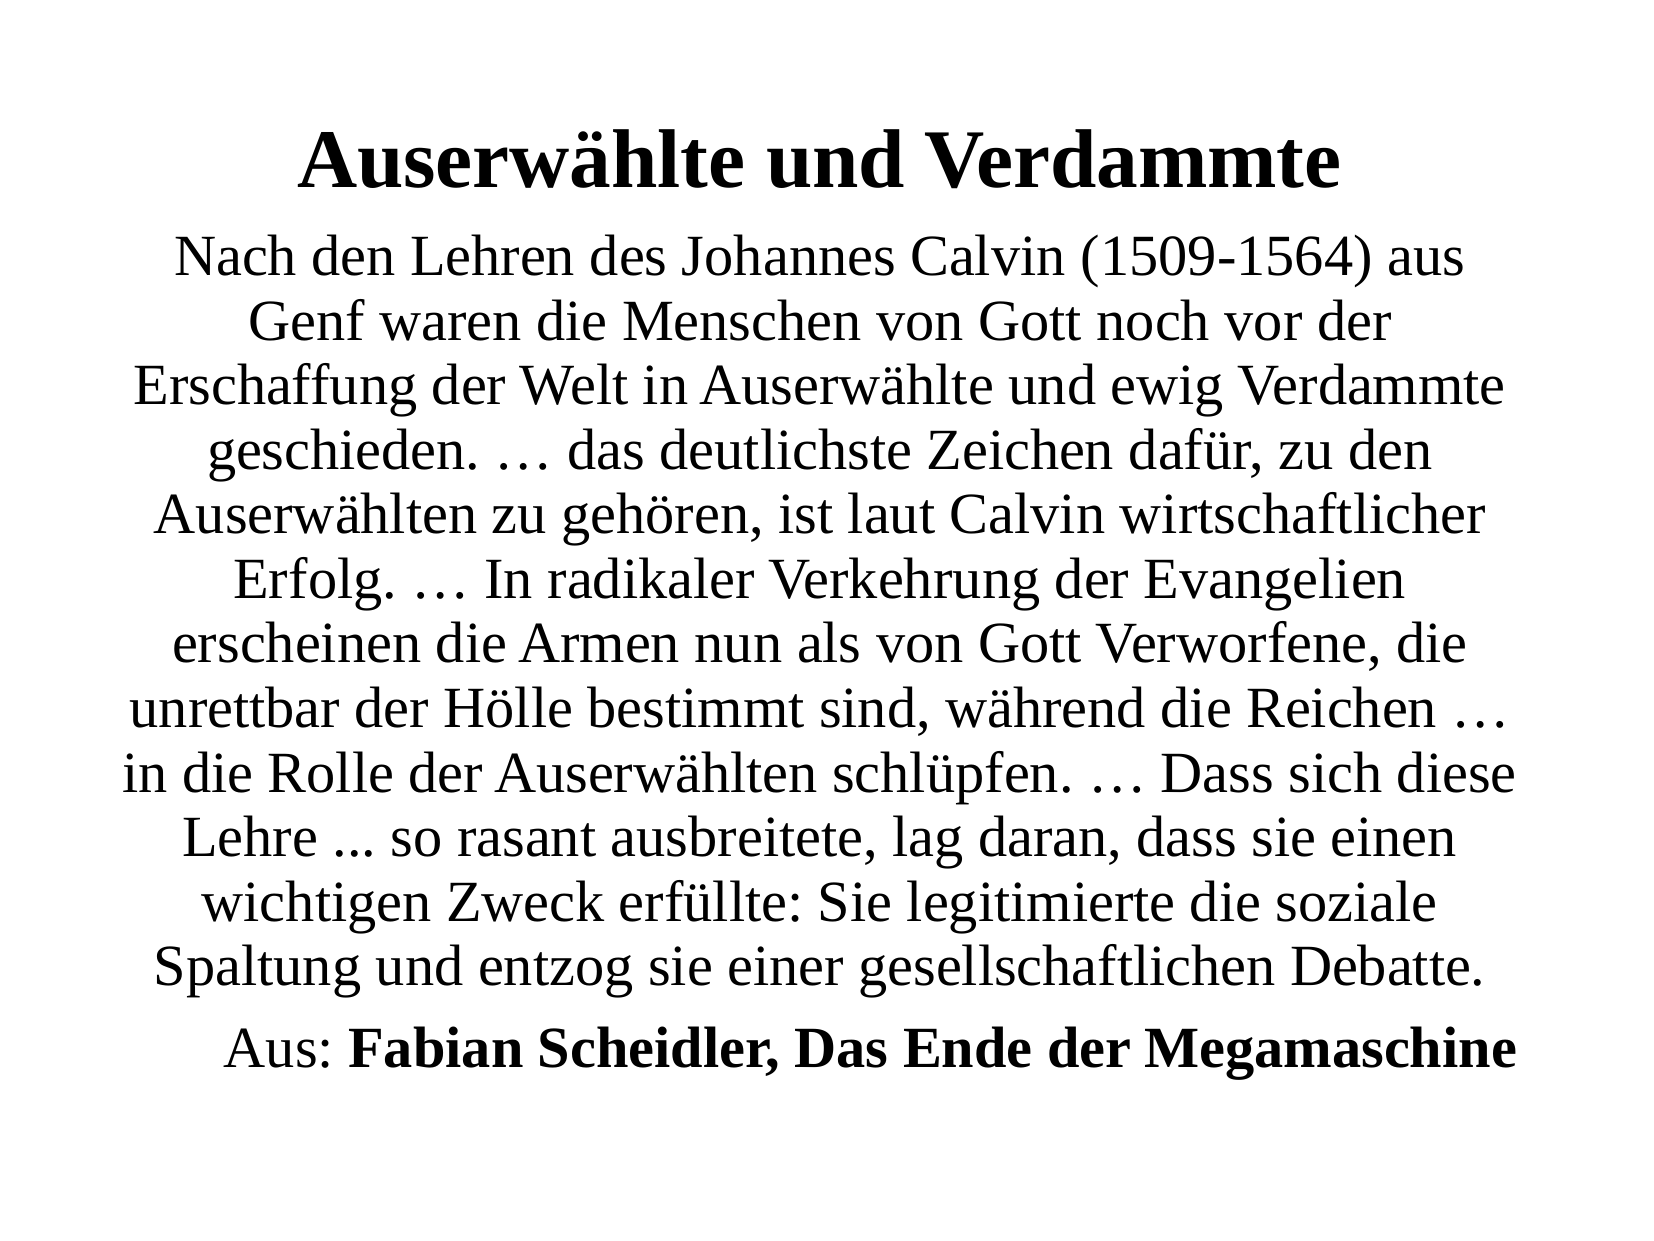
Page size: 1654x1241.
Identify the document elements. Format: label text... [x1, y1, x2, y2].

text_box Auserwählte und Verdammte Nach den Lehren des Johannes Calvin (1509-1564) aus Genf waren die Menschen von Gott noch vor der Erschaffung der Welt in Auserwählte und ewig Verdammte geschieden. … das deutlichste Zeichen dafür, zu den Auserwählten zu gehören, ist laut Calvin wirtschaftlicher Erfolg. … In radikaler Verkehrung der Evangelien erscheinen die Armen nun als von Gott Verworfene, die unrettbar der Hölle bestimmt sind, während die Reichen … in die Rolle der Auserwählten schlüpfen. … Dass sich diese Lehre ... so rasant ausbreitete, lag daran, dass sie einen wichtigen Zweck erfüllte: Sie legitimierte die soziale Spaltung und entzog sie einer gesellschaftlichen Debatte. Aus: Fabian Scheidler, Das Ende der Megamaschine [107, 106, 1547, 1088]
